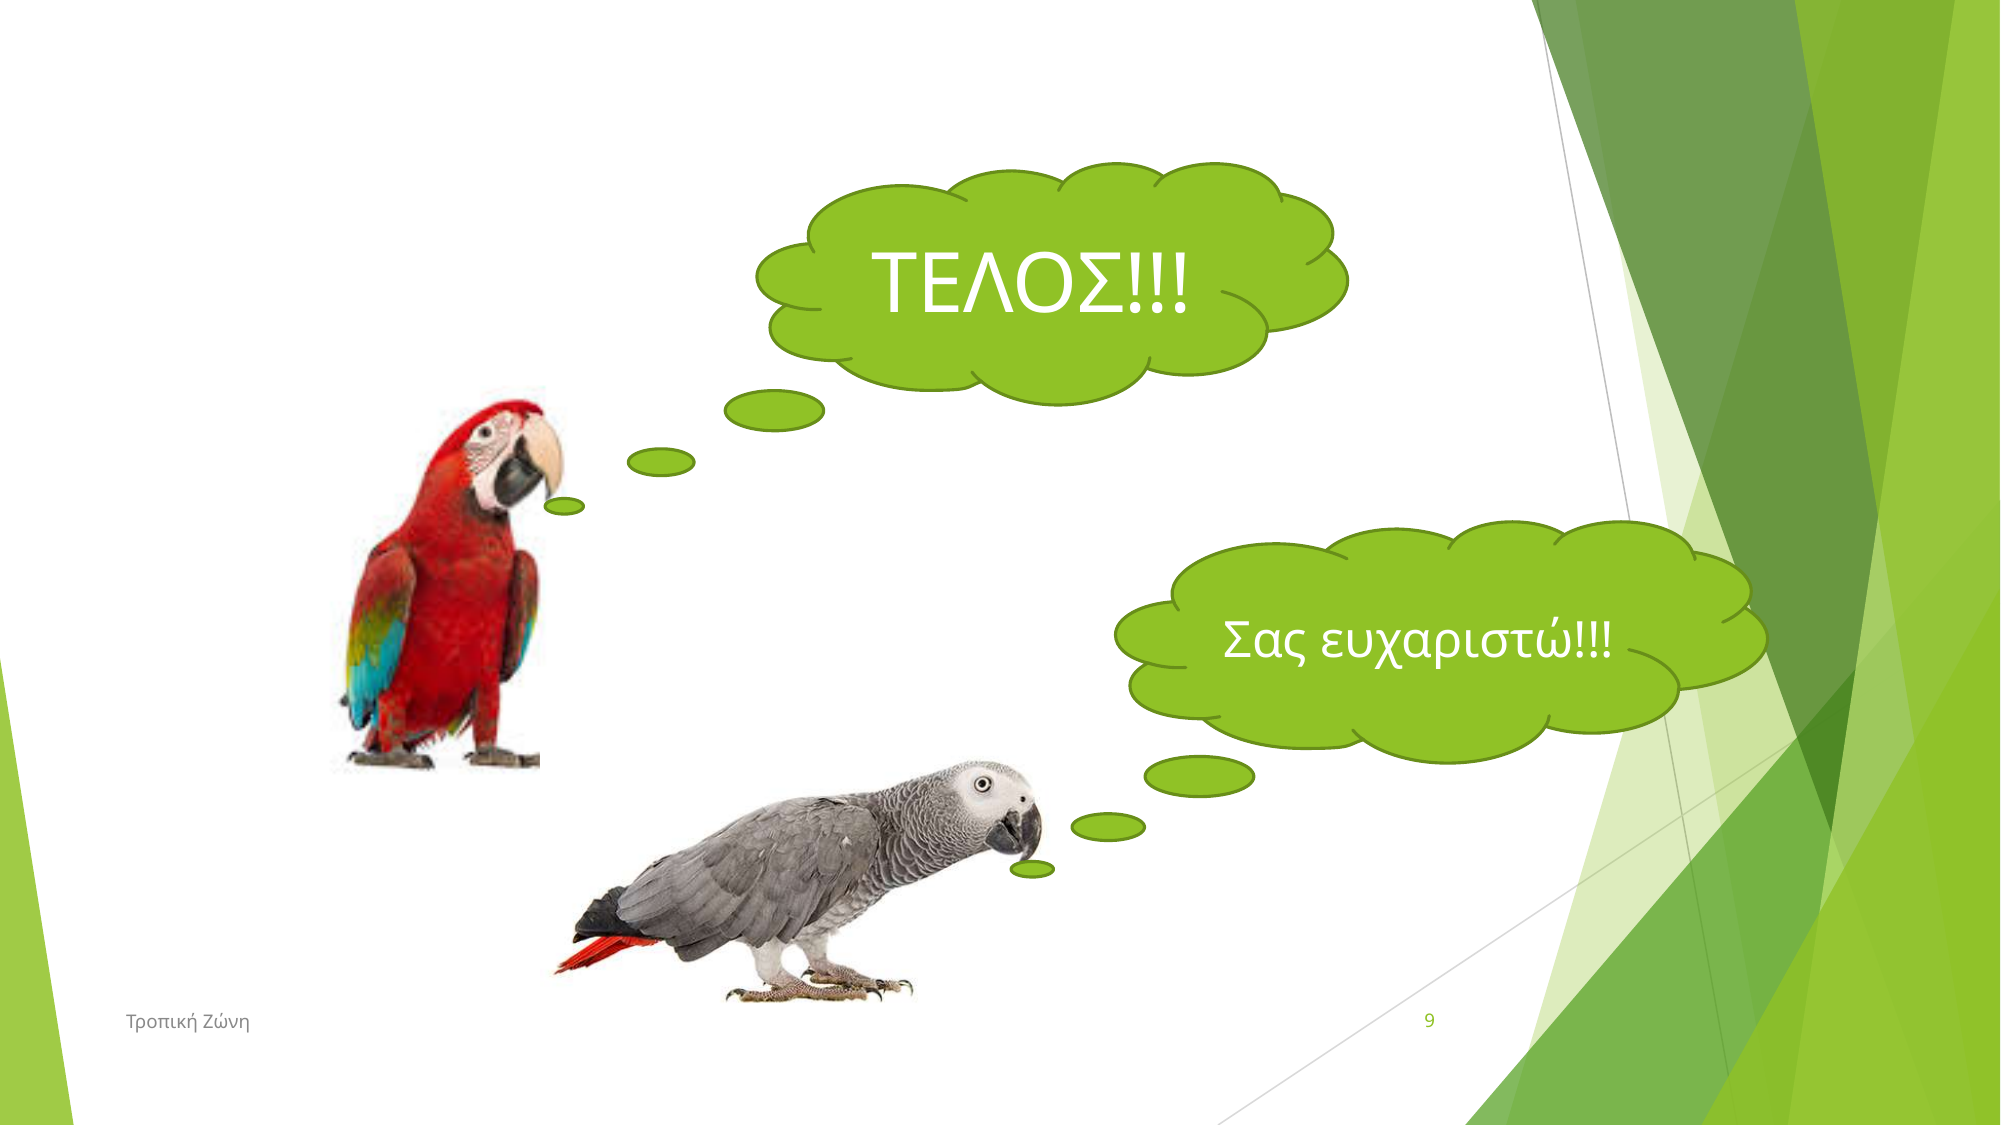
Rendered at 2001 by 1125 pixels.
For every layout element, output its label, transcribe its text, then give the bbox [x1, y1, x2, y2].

text_box Σας ευχαριστώ!!! [1072, 813, 1145, 841]
text_box ΤΕΛΟΣ!!! [628, 448, 695, 476]
text_box ΤΕΛΟΣ!!! [545, 498, 584, 515]
text_box Σας ευχαριστώ!!! [1115, 521, 1768, 764]
picture [289, 343, 1116, 1021]
text_box ΤΕΛΟΣ!!! [756, 163, 1348, 405]
text_box ΤΕΛΟΣ!!! [725, 390, 824, 431]
text_box Τροπική Ζώνη [111, 991, 1145, 1051]
text_box [1409, 991, 1522, 1051]
text_box Σας ευχαριστώ!!! [1011, 861, 1054, 878]
text_box Σας ευχαριστώ!!! [1145, 756, 1254, 797]
